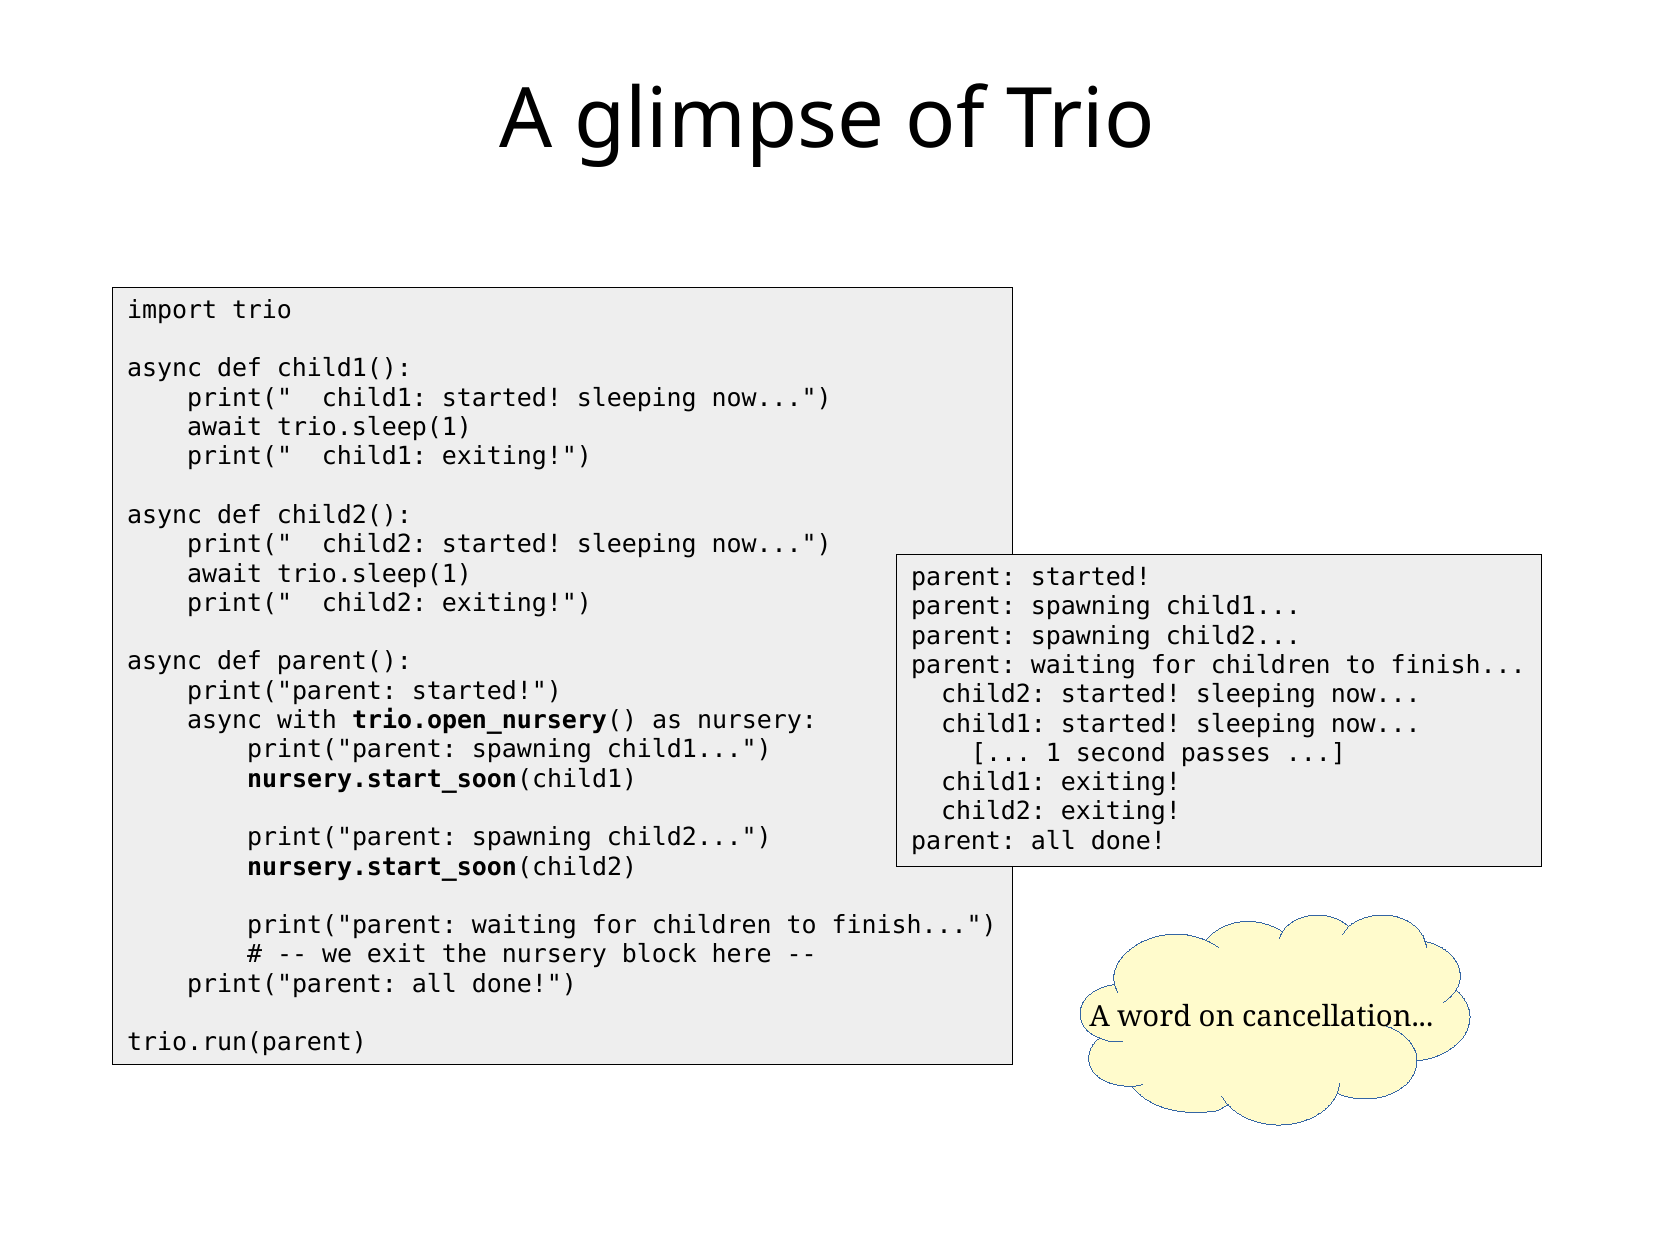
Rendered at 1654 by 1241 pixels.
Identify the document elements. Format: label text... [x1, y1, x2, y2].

title A glimpse of Trio [83, 49, 1572, 181]
text_box parent: started! parent: spawning child1... parent: spawning child2... parent: waiting for children to finish... child2: started! sleeping now... child1: started! sleeping now... [... 1 second passes ...] child1: exiting! child2: exiting! parent: all done! [896, 554, 1542, 867]
text_box import trio async def child1(): print(" child1: started! sleeping now...") await trio.sleep(1) print(" child1: exiting!") async def child2(): print(" child2: started! sleeping now...") await trio.sleep(1) print(" child2: exiting!") async def parent(): print("parent: started!") async with trio.open_nursery() as nursery: print("parent: spawning child1...") nursery.start_soon(child1) print("parent: spawning child2...") nursery.start_soon(child2) print("parent: waiting for children to finish...") # -- we exit the nursery block here -- print("parent: all done!") trio.run(parent) [112, 287, 1013, 1065]
text_box A word on cancellation... [1080, 915, 1471, 1126]
